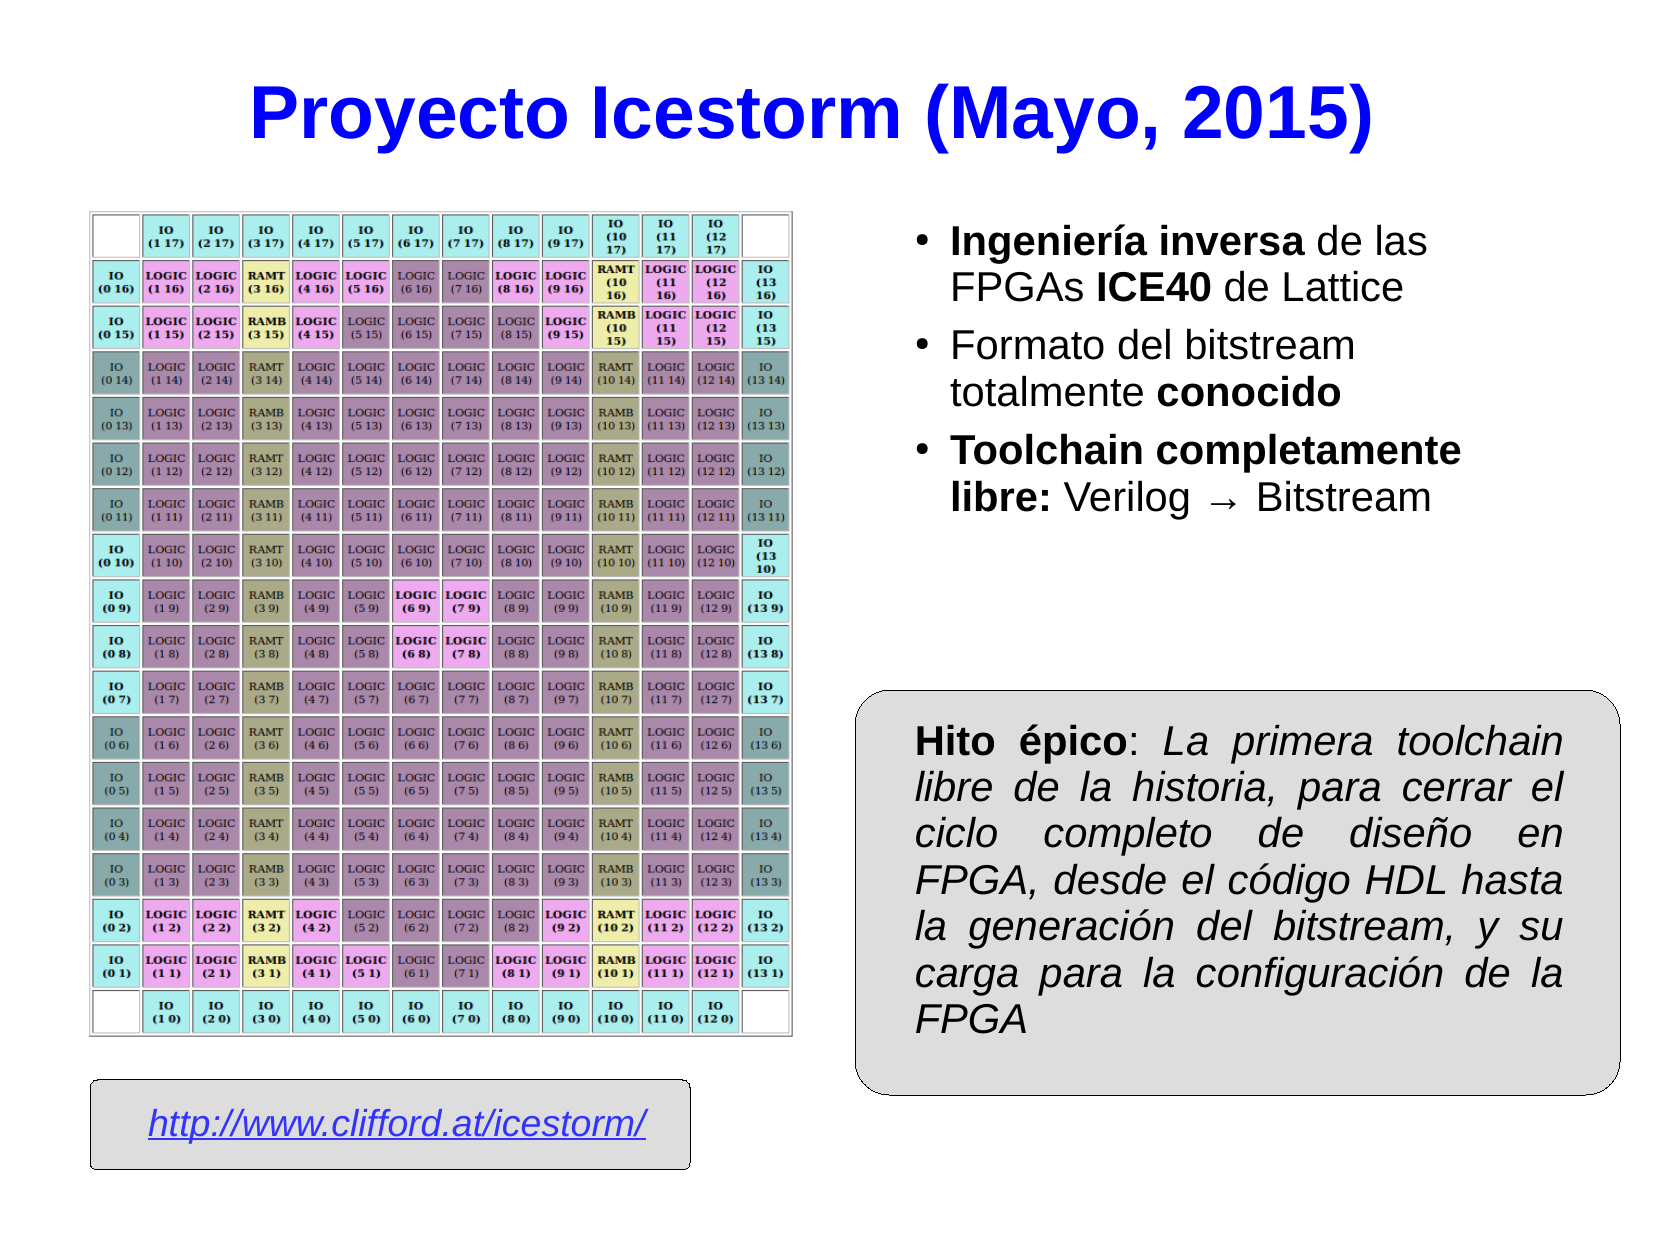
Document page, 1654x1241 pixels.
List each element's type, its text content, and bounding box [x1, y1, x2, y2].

text_box Hito épico: La primera toolchain libre de la historia, para cerrar el ciclo completo de diseño en FPGA, desde el código HDL hasta la generación del bitstream, y su carga para la configuración de la FPGA [900, 709, 1579, 1051]
text_box Ingeniería inversa de las FPGAs ICE40 de Lattice Formato del bitstream totalmente conocido Toolchain completamente libre: Verilog → Bitstream [900, 210, 1561, 633]
text_box [855, 690, 1621, 1096]
text_box Proyecto Icestorm (Mayo, 2015) [64, 59, 1561, 166]
text_box http://www.clifford.at/icestorm/ [133, 1094, 721, 1170]
picture [87, 209, 796, 1040]
text_box [90, 1079, 691, 1170]
